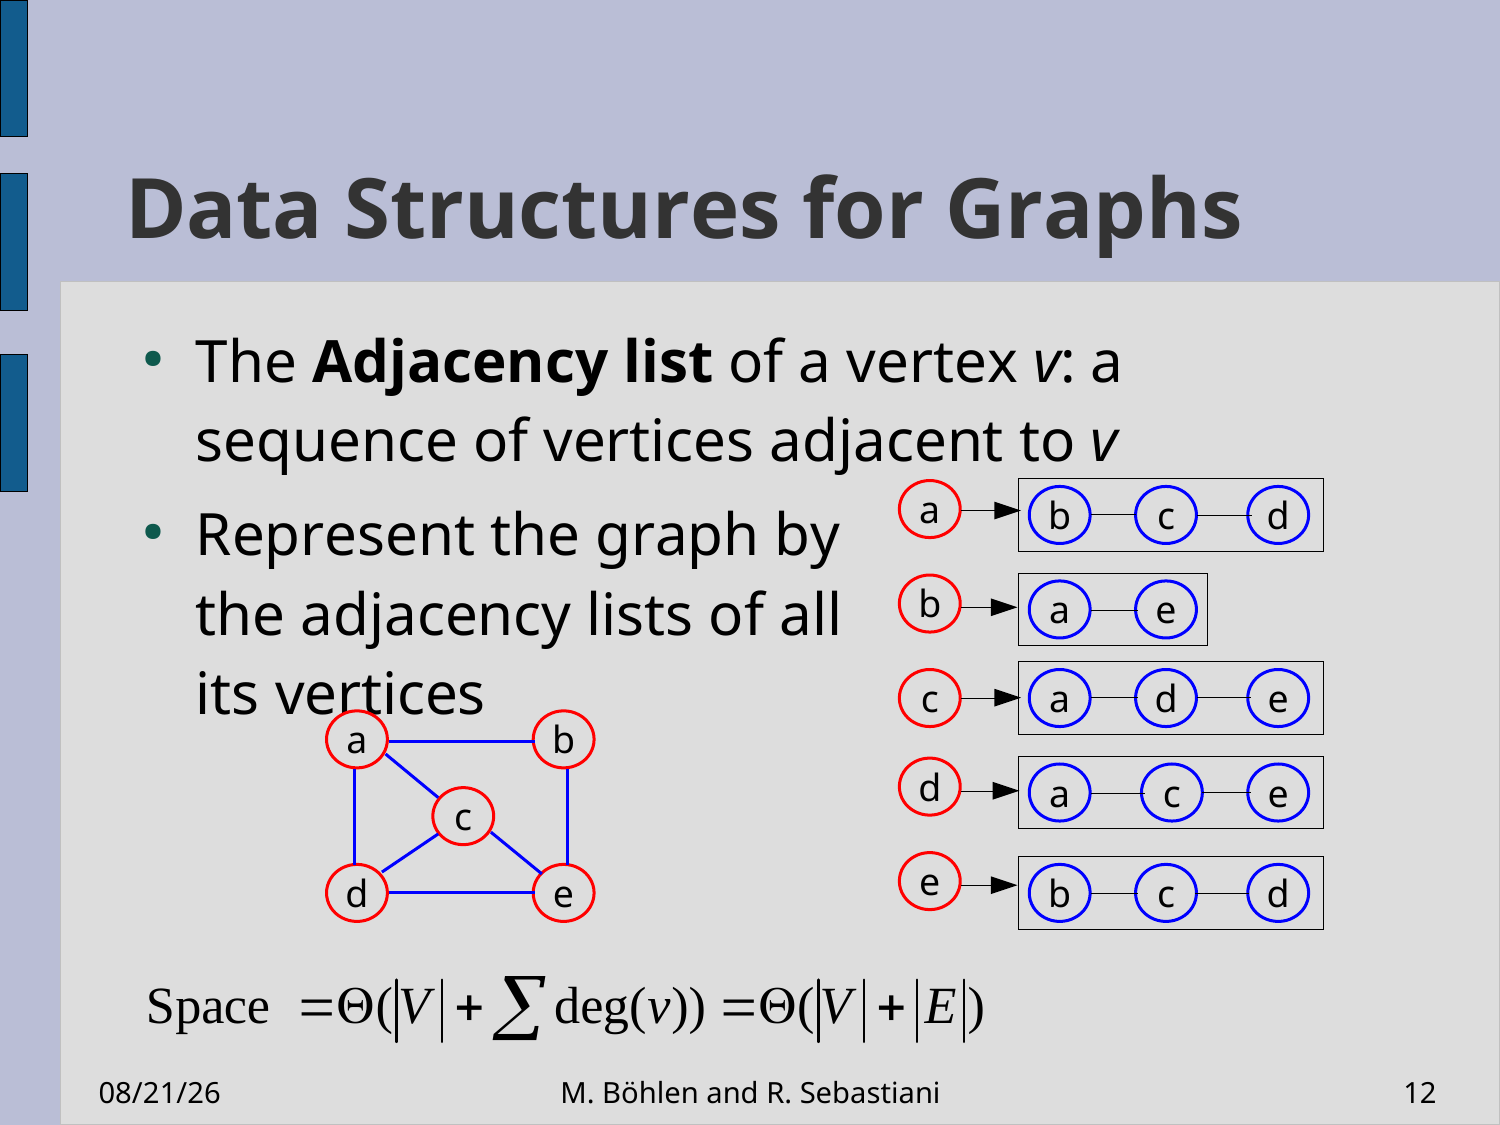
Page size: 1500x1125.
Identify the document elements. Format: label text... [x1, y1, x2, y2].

list The Adjacency list of a vertex v: a sequence of vertices adjacent to v Represent the graph by the adjacency lists of all its vertices [110, 312, 1392, 1037]
text_box c [899, 669, 961, 727]
text_box e [1247, 669, 1309, 727]
text_box d [1247, 486, 1309, 544]
text_box d [899, 758, 961, 816]
text_box b [533, 710, 595, 768]
text_box a [326, 710, 388, 768]
text_box a [1029, 669, 1091, 727]
text_box c [432, 787, 494, 845]
text_box a [1029, 763, 1091, 822]
text_box b [899, 575, 961, 633]
text_box e [899, 852, 961, 910]
text_box a [899, 480, 961, 538]
text_box b [1029, 486, 1091, 544]
text_box b [1029, 864, 1091, 922]
text_box a [1029, 580, 1091, 638]
text_box e [533, 864, 595, 922]
text_box c [1135, 864, 1197, 922]
text_box c [1141, 763, 1203, 822]
title Data Structures for Graphs [110, 67, 1392, 271]
text_box d [1135, 669, 1197, 727]
text_box e [1247, 763, 1309, 822]
text_box c [1135, 486, 1197, 544]
text_box d [326, 864, 388, 922]
text_box e [1135, 580, 1197, 638]
text_box d [1247, 864, 1309, 922]
chart [140, 967, 994, 1055]
